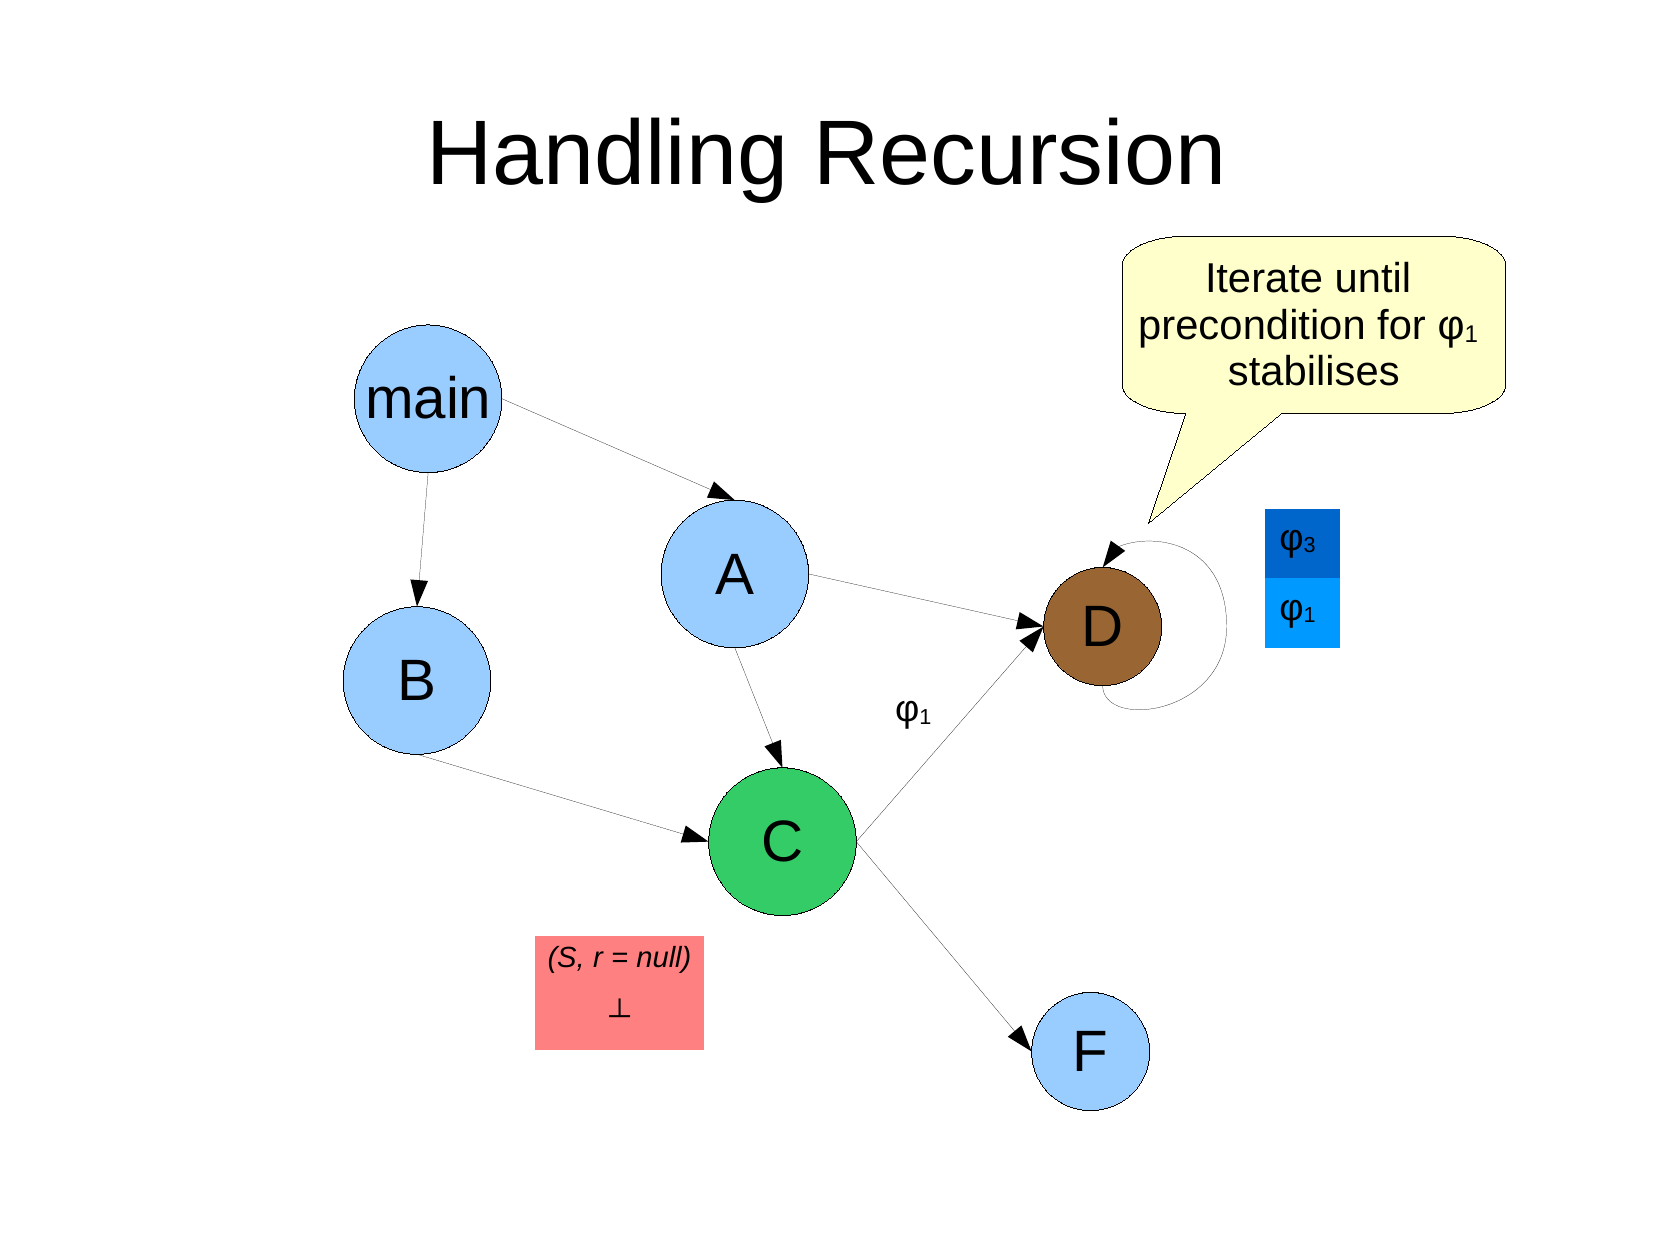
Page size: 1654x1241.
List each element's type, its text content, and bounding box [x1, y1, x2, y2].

text_box Iterate until precondition for φ1 stabilises [1122, 236, 1506, 524]
text_box C [708, 767, 857, 916]
text_box A [661, 500, 809, 648]
table_header (S, r = null) [535, 936, 704, 993]
table_cell φ1 [1265, 578, 1340, 648]
table_header φ3 [1265, 509, 1340, 578]
text_box B [343, 606, 491, 755]
text_box main [354, 324, 502, 473]
text_box φ1 [938, 739, 947, 750]
text_box F [1031, 992, 1150, 1111]
text_box φ1 [880, 680, 947, 750]
title Handling Recursion [82, 49, 1571, 257]
text_box D [1043, 567, 1162, 686]
table_cell ┴ [535, 993, 704, 1050]
